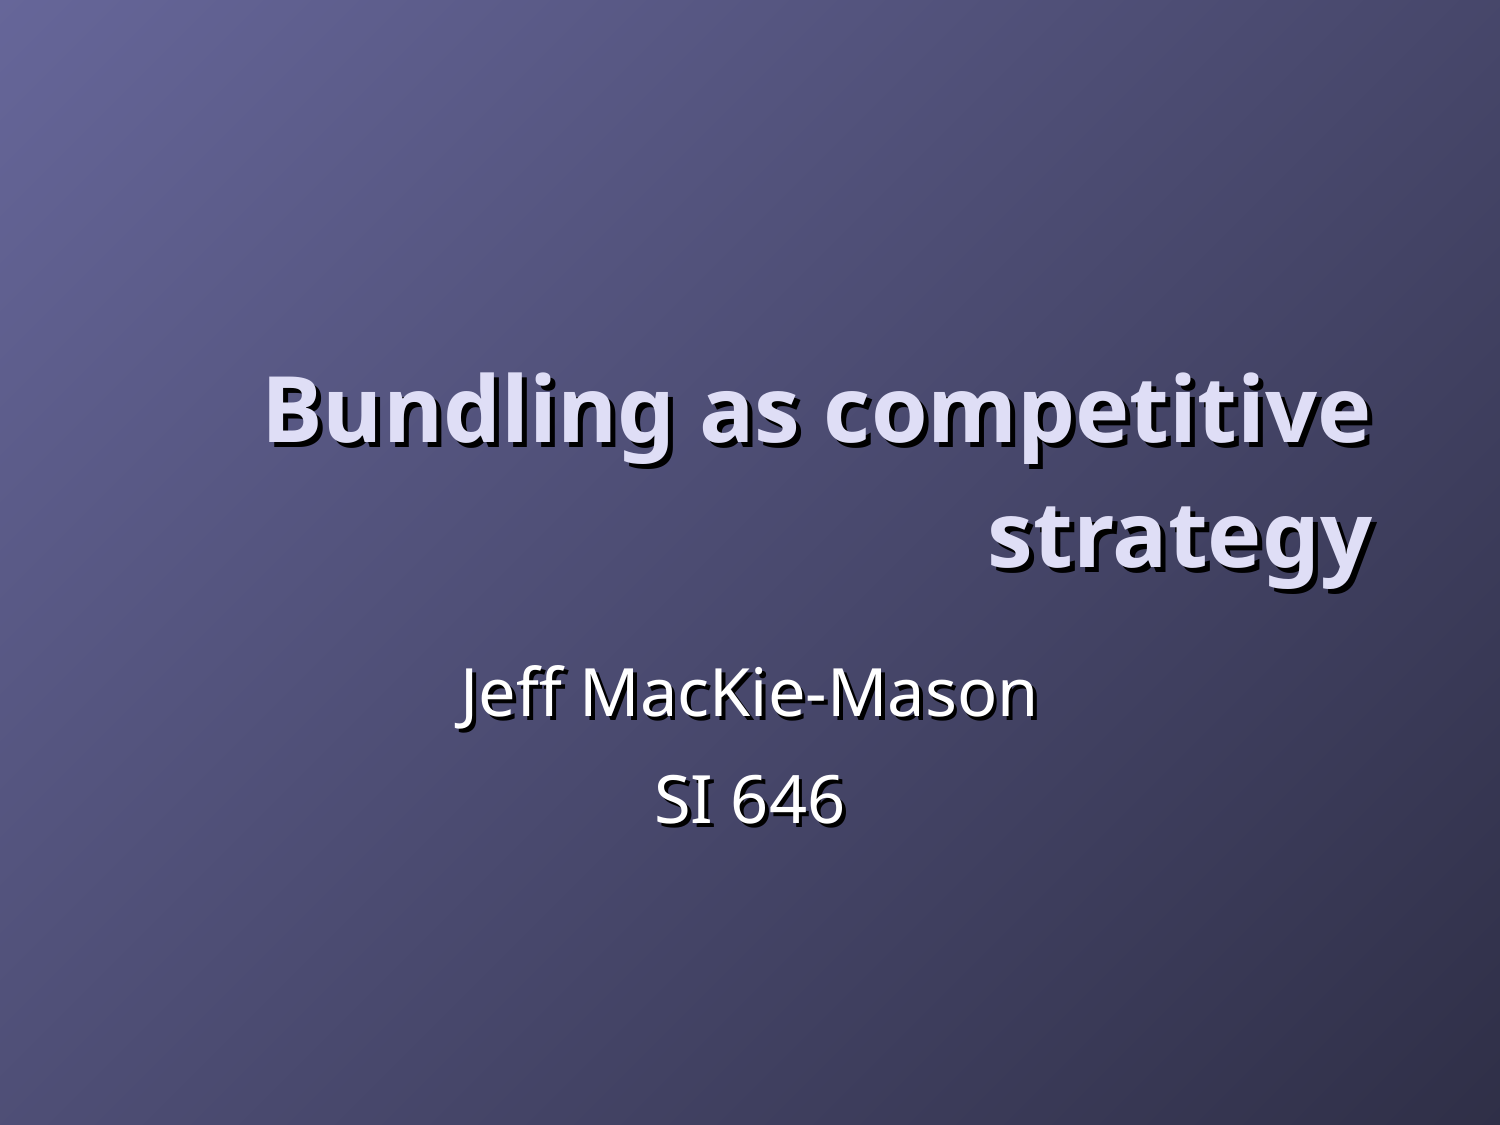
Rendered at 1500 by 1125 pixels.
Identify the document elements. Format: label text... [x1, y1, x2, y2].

title Bundling as competitive strategy [112, 349, 1388, 591]
text_box Jeff MacKie-Mason SI 646 [225, 637, 1276, 926]
